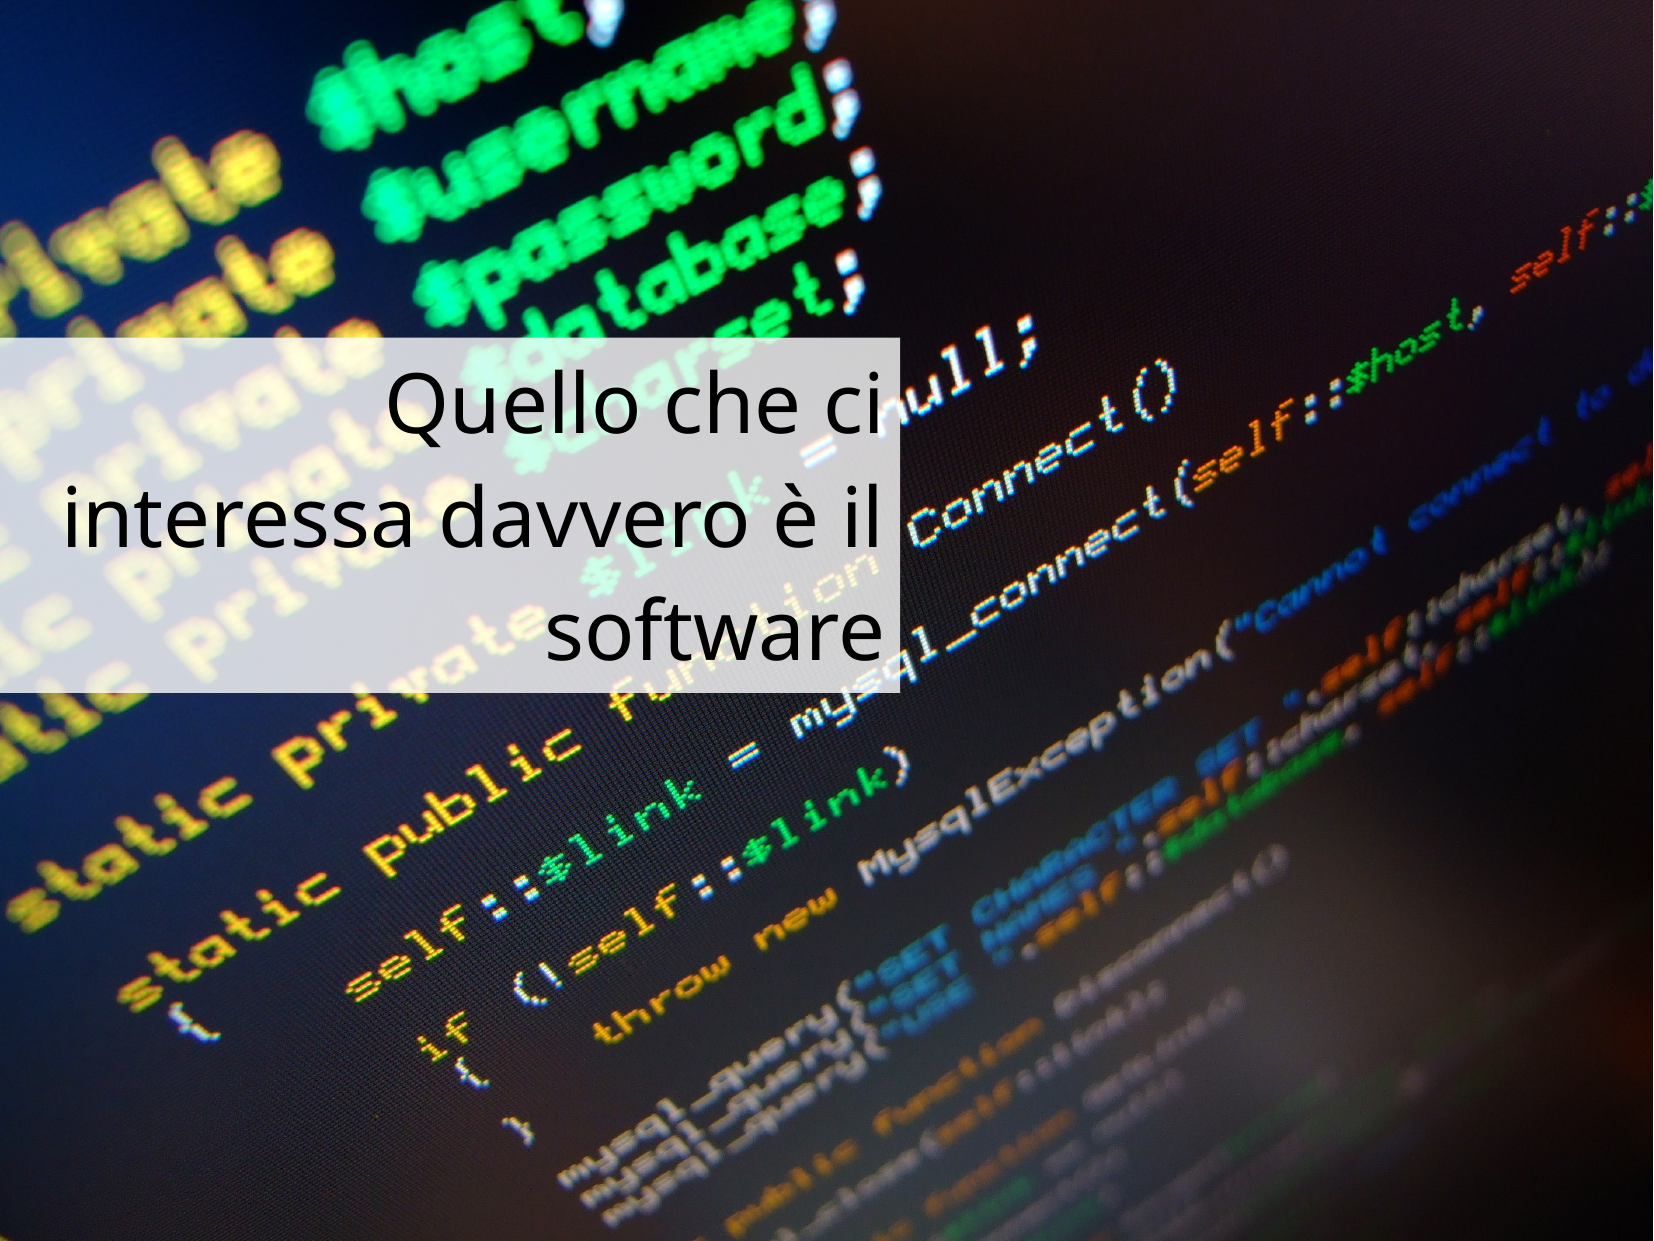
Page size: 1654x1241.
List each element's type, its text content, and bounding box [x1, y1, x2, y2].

picture [0, 0, 1653, 1241]
text_box Quello che ci interessa davvero è il software [0, 337, 901, 343]
